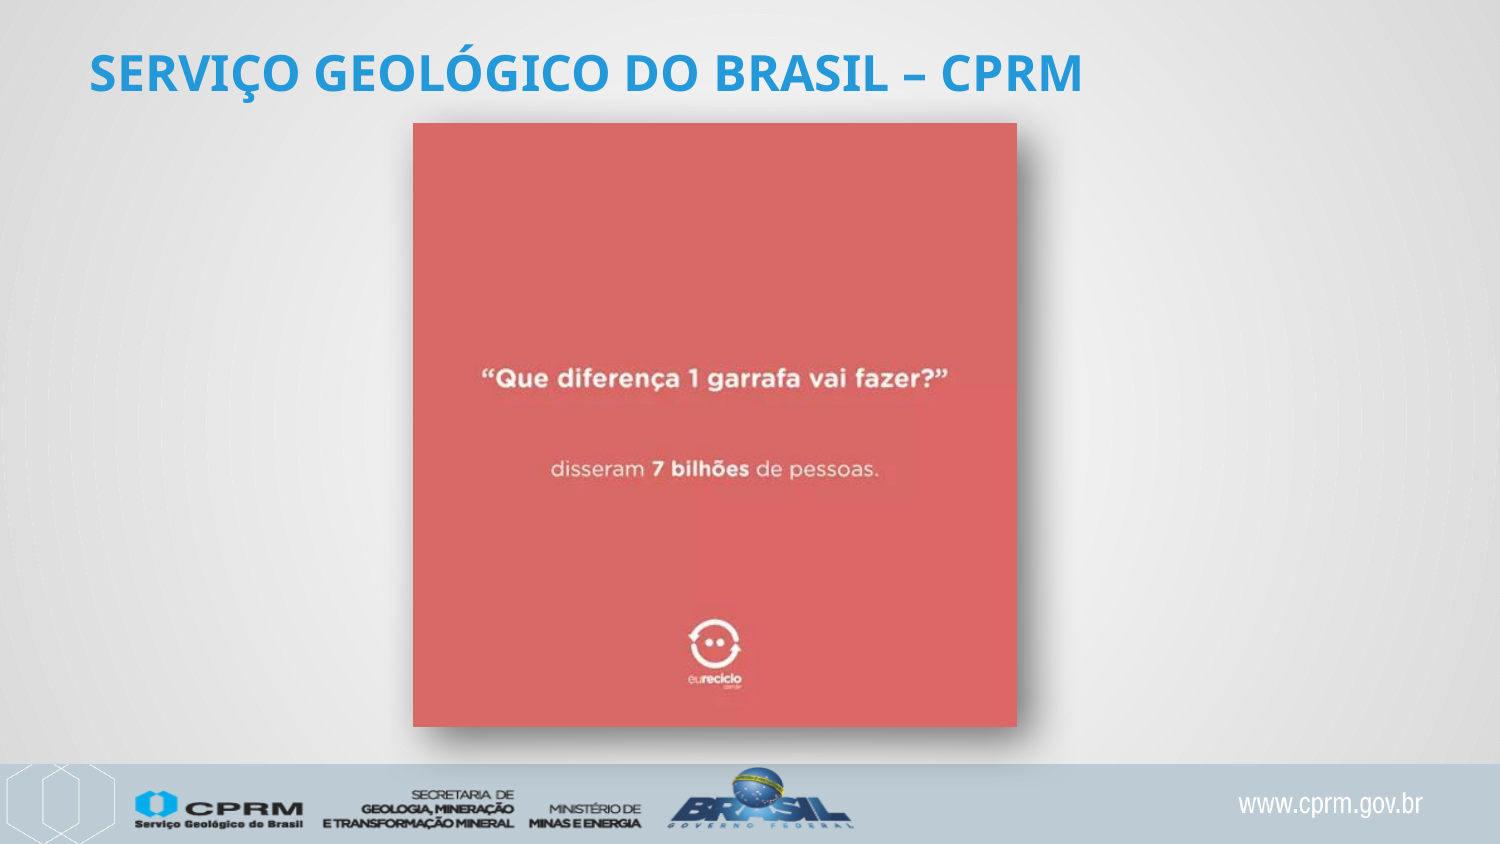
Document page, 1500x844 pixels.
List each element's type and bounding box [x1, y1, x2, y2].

picture [413, 123, 1017, 727]
picture [125, 757, 863, 844]
